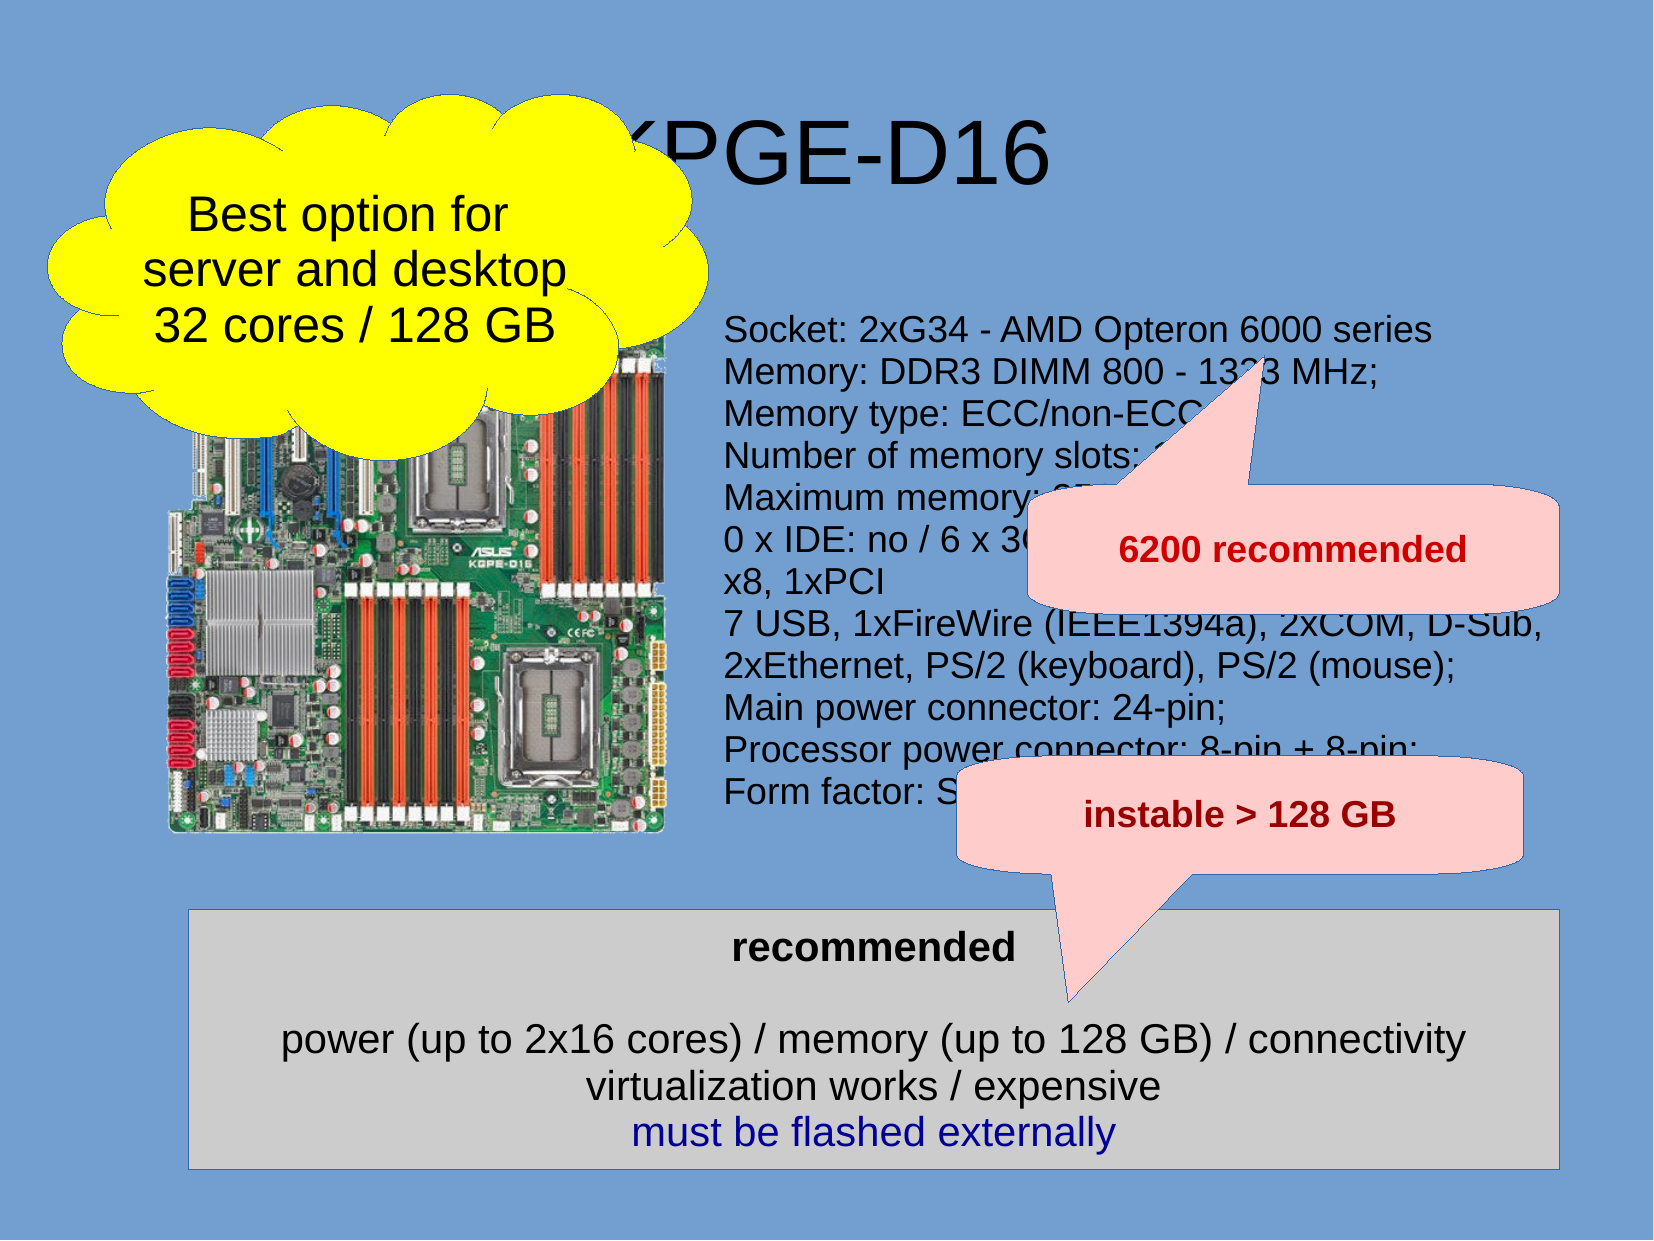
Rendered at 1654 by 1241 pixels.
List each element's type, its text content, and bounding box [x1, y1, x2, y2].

title KPGE-D16 [82, 49, 1571, 257]
text_box Best option for server and desktop 32 cores / 128 GB [47, 94, 709, 461]
picture [118, 271, 721, 863]
text_box Socket: 2xG34 - AMD Opteron 6000 series Memory: DDR3 DIMM 800 - 1333 MHz; Memory type: ECC/non-ECC; Number of memory slots: 16; Maximum memory: 256 GB; 0 x IDE: no / 6 x 3Gb/s / 4xPCI-E x16, 1xPCI-E x8, 1xPCI 7 USB, 1xFireWire (IEEE1394a), 2xCOM, D-Sub, 2xEthernet, PS/2 (keyboard), PS/2 (mouse); Main power connector: 24-pin; Processor power connector: 8-pin + 8-pin; Form factor: SSI EEB; [708, 301, 1571, 863]
text_box instable > 128 GB [956, 755, 1524, 1003]
text_box recommended power (up to 2x16 cores) / memory (up to 128 GB) / connectivity virtualization works / expensive must be flashed externally [188, 909, 1560, 1170]
text_box 6200 recommended [1027, 355, 1560, 615]
